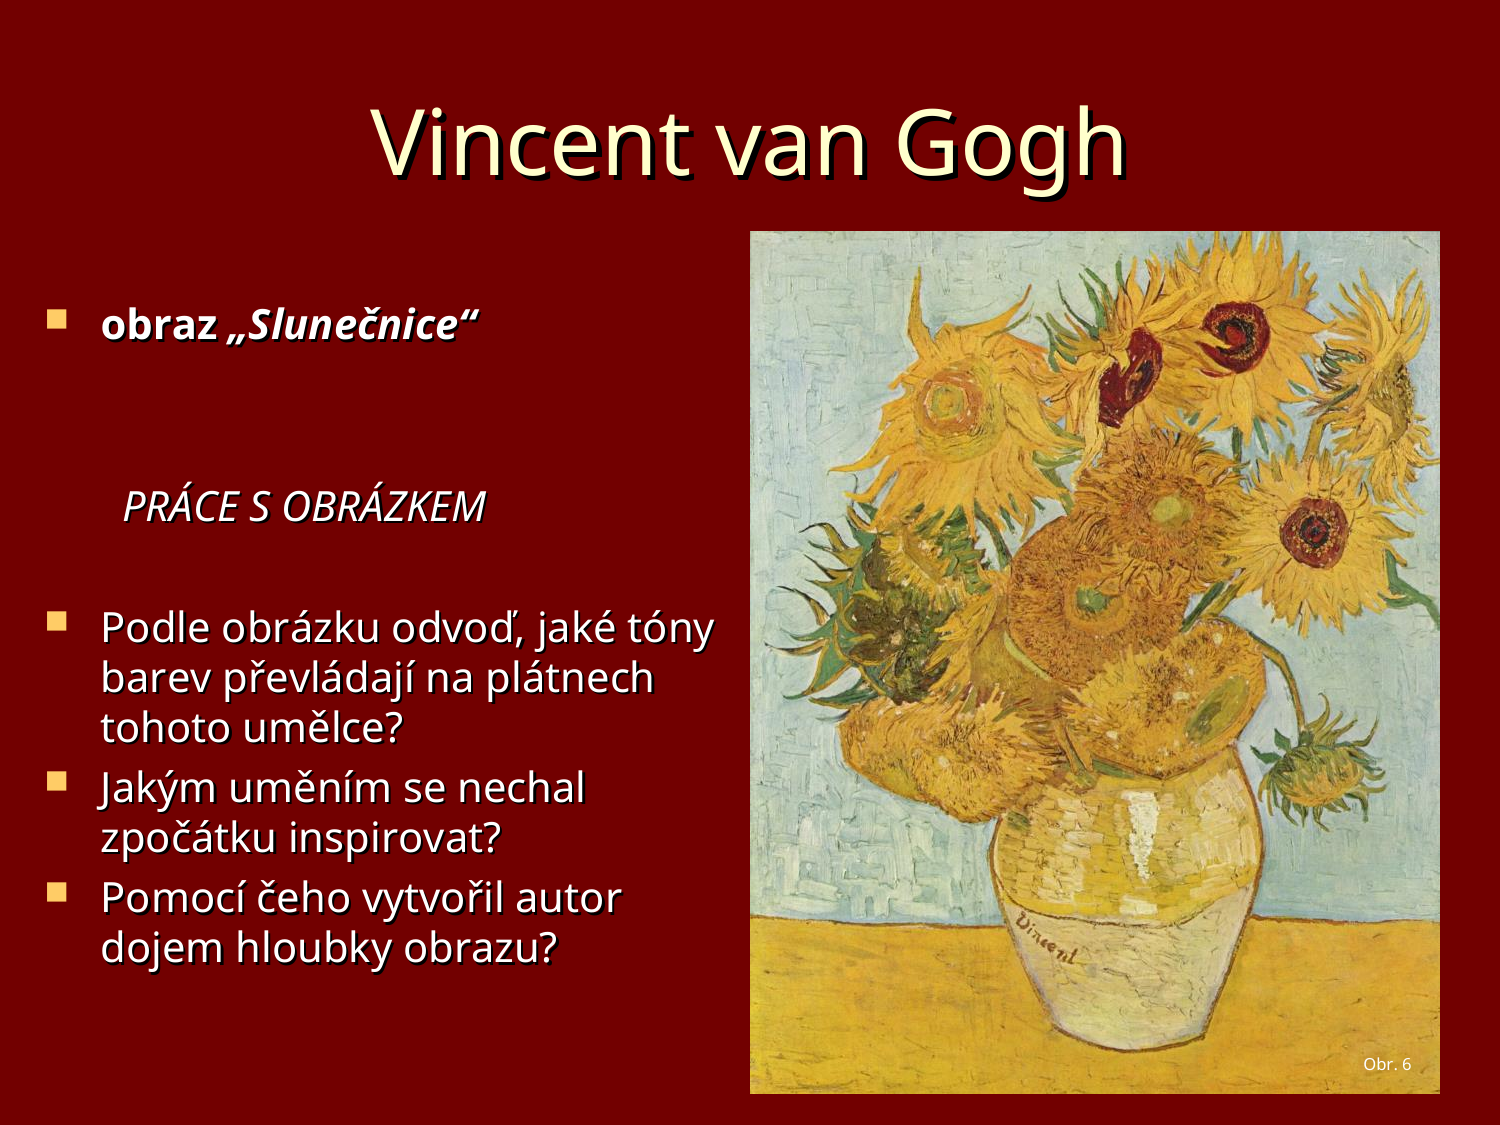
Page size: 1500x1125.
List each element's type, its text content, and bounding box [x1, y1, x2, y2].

text_box Obr. 6 [1348, 1046, 1427, 1082]
text_box [750, 231, 1440, 1095]
title Vincent van Gogh [75, 45, 1426, 233]
list obraz „Slunečnice“ PRÁCE S OBRÁZKEM Podle obrázku odvoď, jaké tóny barev převládají na plátnech tohoto umělce? Jakým uměním se nechal zpočátku inspirovat? Pomocí čeho vytvořil autor dojem hloubky obrazu? [29, 290, 738, 1040]
